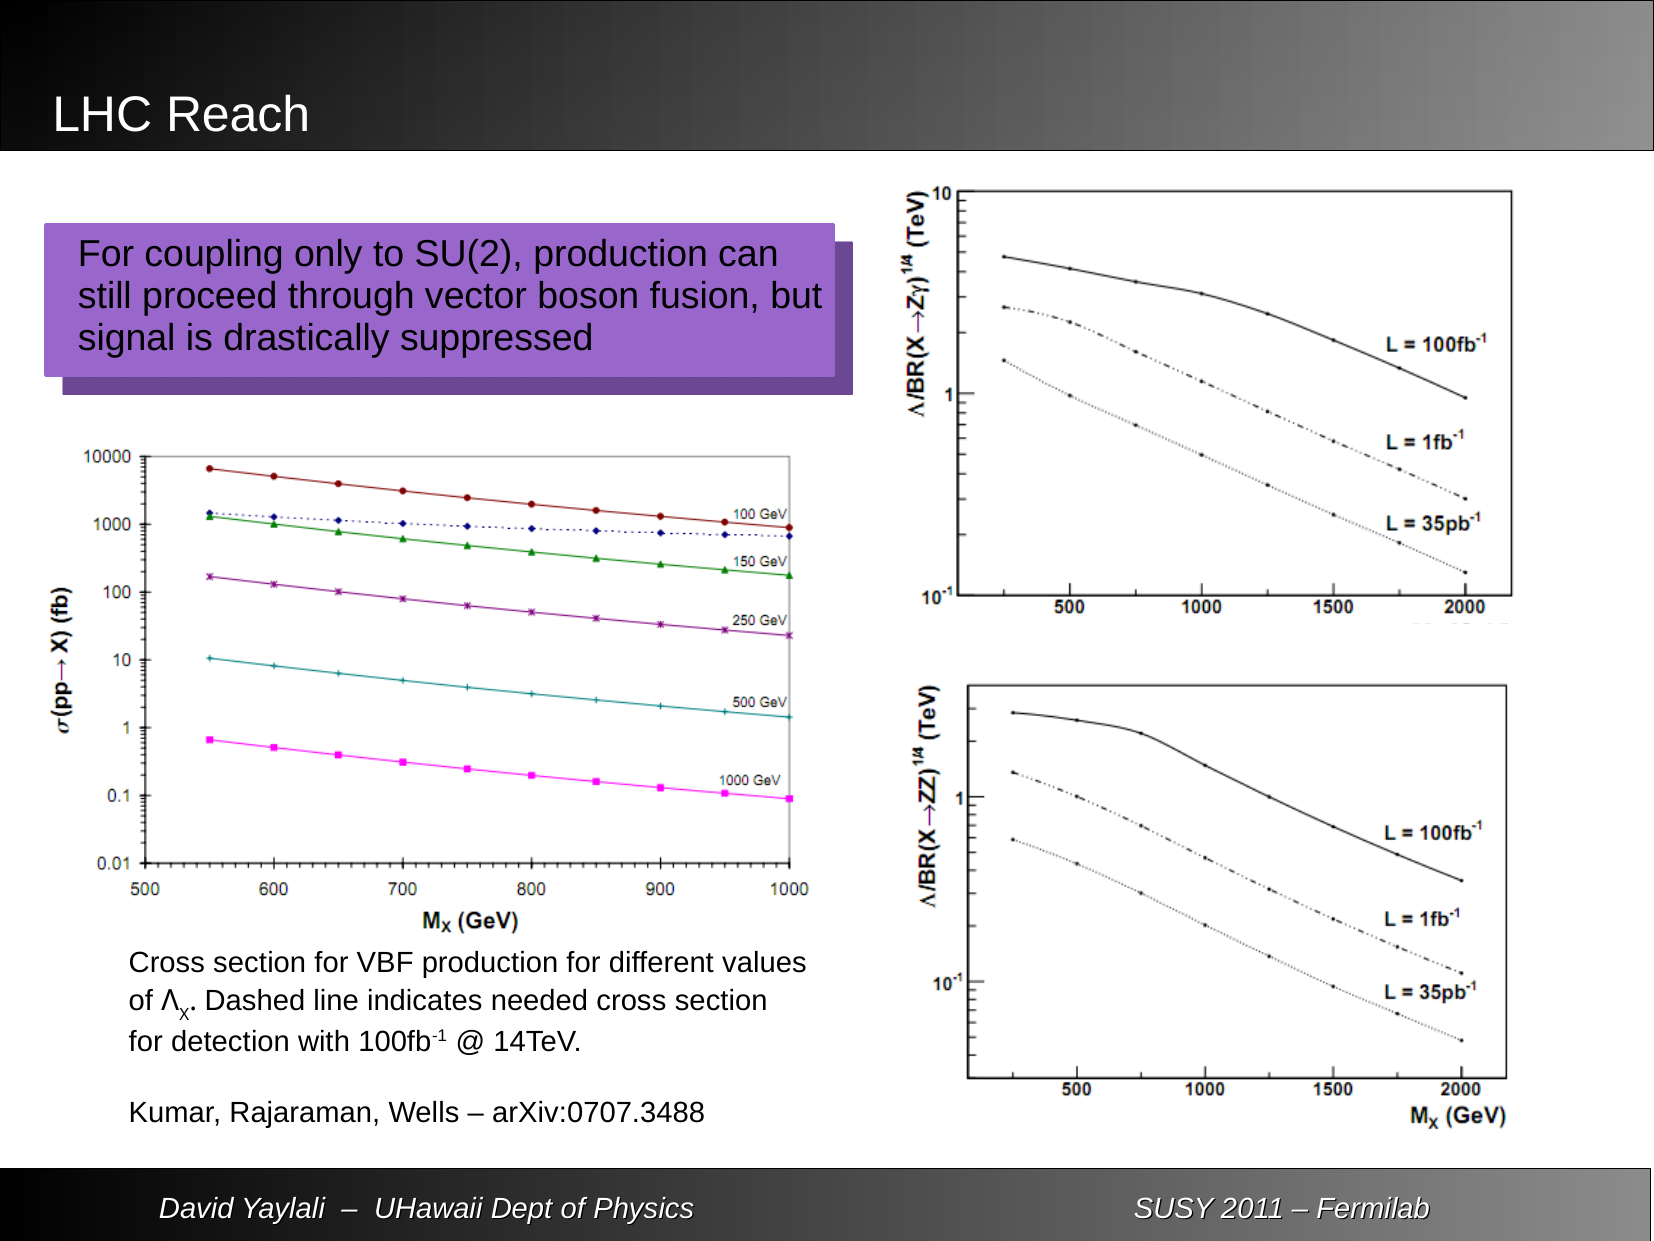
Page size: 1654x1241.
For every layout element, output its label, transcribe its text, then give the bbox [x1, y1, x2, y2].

picture [15, 155, 1577, 1151]
text_box Kumar, Rajaraman, Wells – arXiv:0707.3488 [112, 1087, 883, 1140]
text_box Cross section for VBF production for different values of ΛX. Dashed line indicates needed cross section for detection with 100fb-1 @ 14TeV. [112, 937, 826, 1066]
text_box For coupling only to SU(2), production can still proceed through vector boson fusion, but signal is drastically suppressed [63, 225, 851, 366]
text_box LHC Reach [37, 78, 488, 150]
text_box [45, 225, 834, 376]
